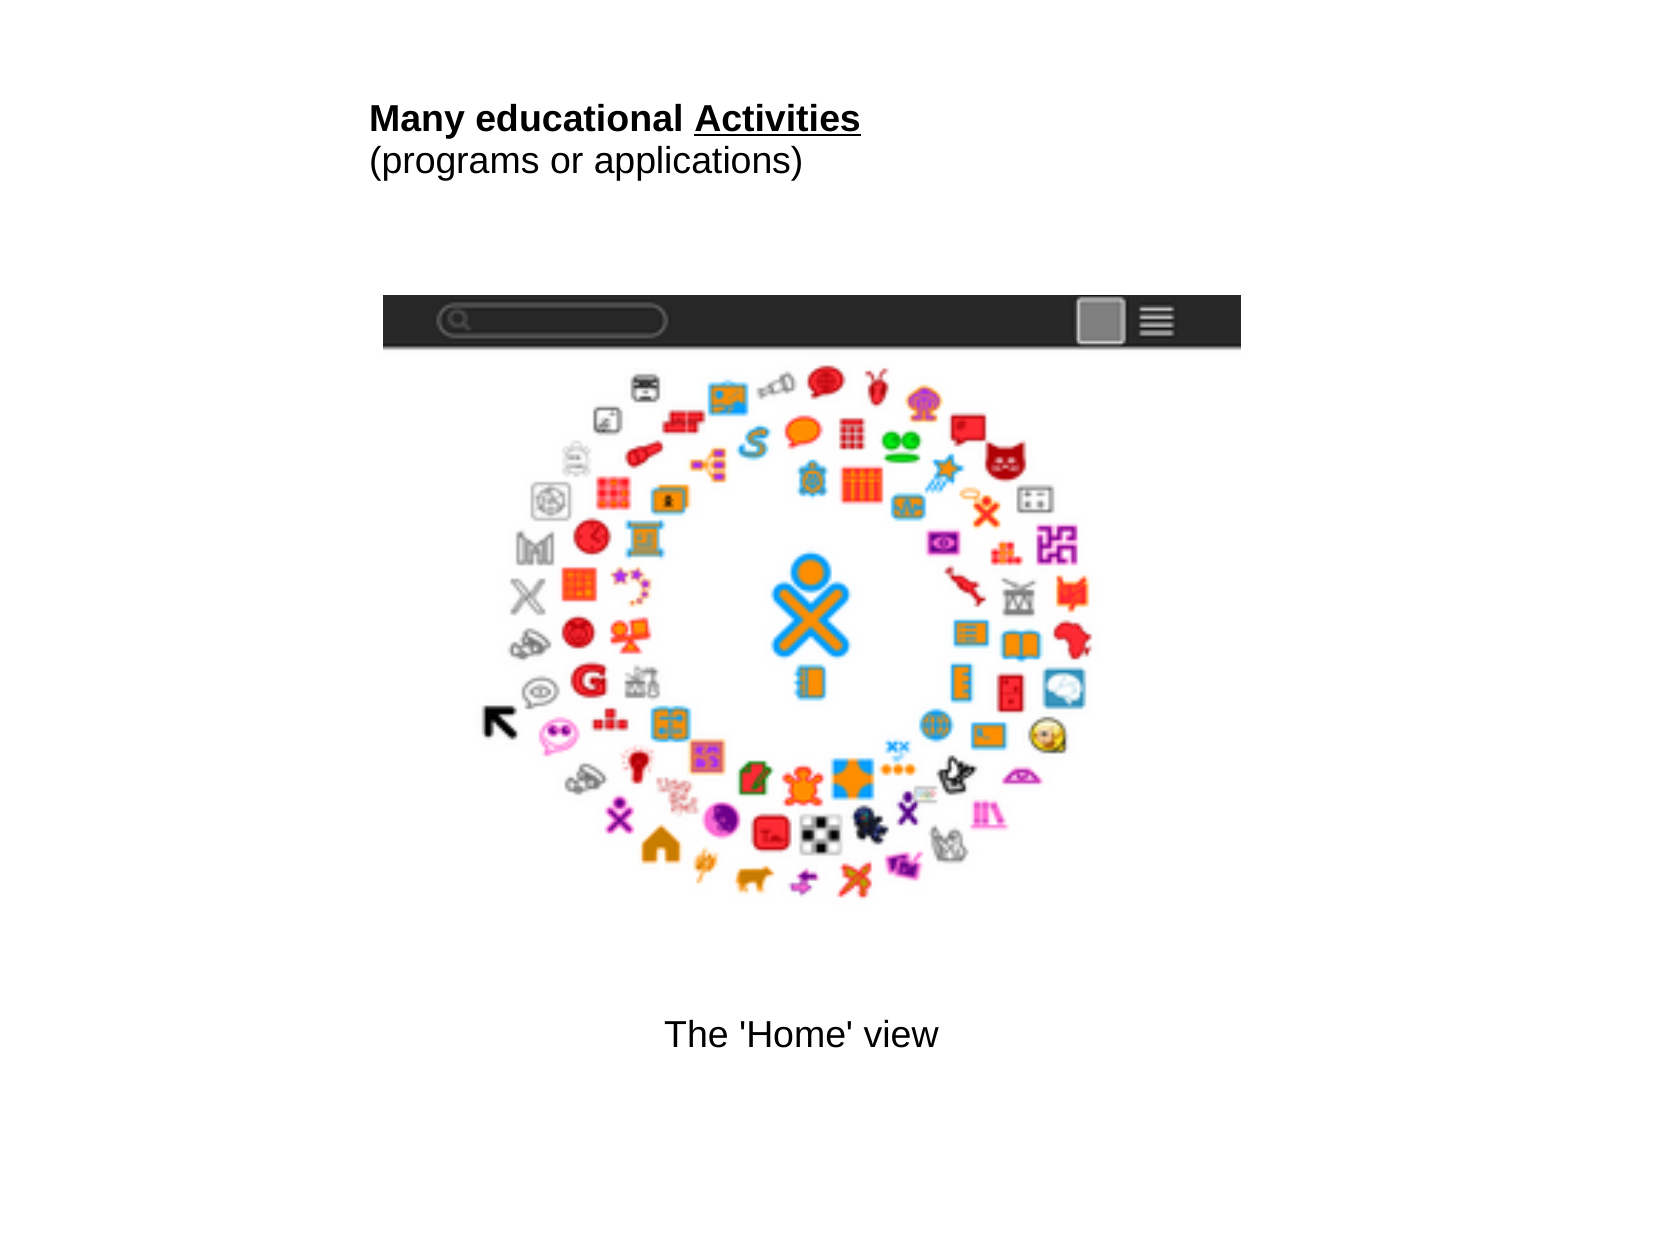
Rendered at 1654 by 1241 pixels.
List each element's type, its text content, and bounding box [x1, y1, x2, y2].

picture [383, 295, 1241, 917]
text_box Many educational Activities (programs or applications) [354, 88, 1329, 189]
text_box The 'Home' view [649, 1003, 1565, 1061]
